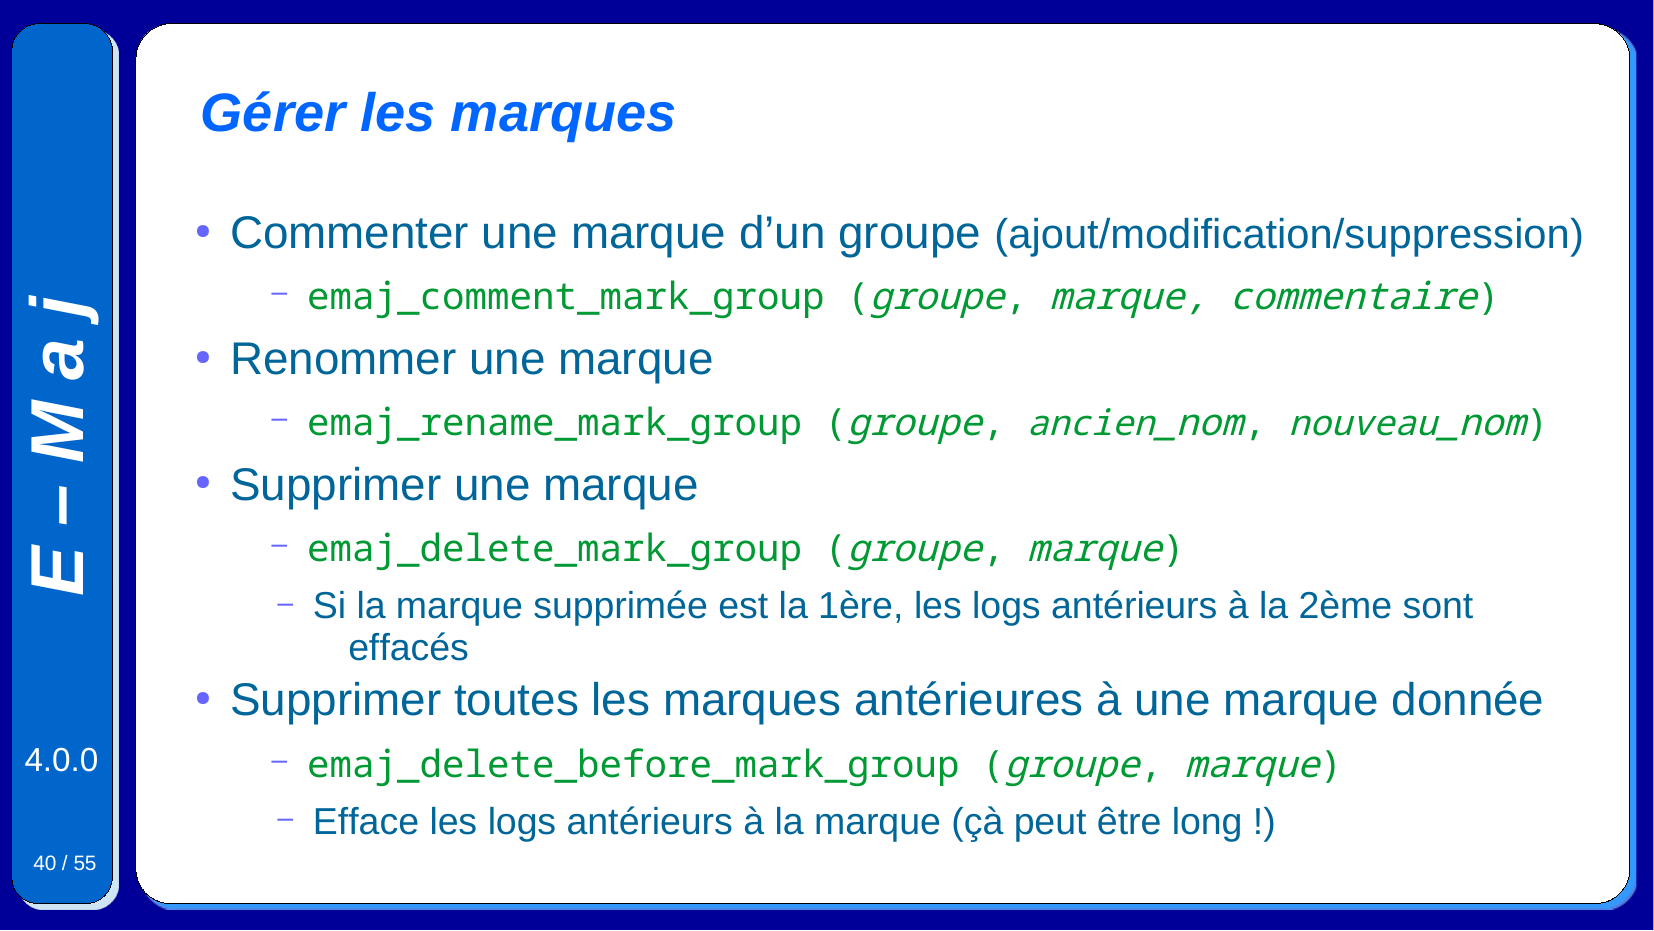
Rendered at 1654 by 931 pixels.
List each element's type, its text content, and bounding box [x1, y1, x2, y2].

list Commenter une marque d’un groupe (ajout/modification/suppression) emaj_comment_mark_group (groupe, marque, commentaire) Renommer une marque emaj_rename_mark_group (groupe, ancien_nom, nouveau_nom) Supprimer une marque emaj_delete_mark_group (groupe, marque) Si la marque supprimée est la 1ère, les logs antérieurs à la 2ème sont effacés Supprimer toutes les marques antérieures à une marque donnée emaj_delete_before_mark_group (groupe, marque) Efface les logs antérieurs à la marque (çà peut être long !) [177, 206, 1587, 827]
title Gérer les marques [200, 34, 1575, 191]
